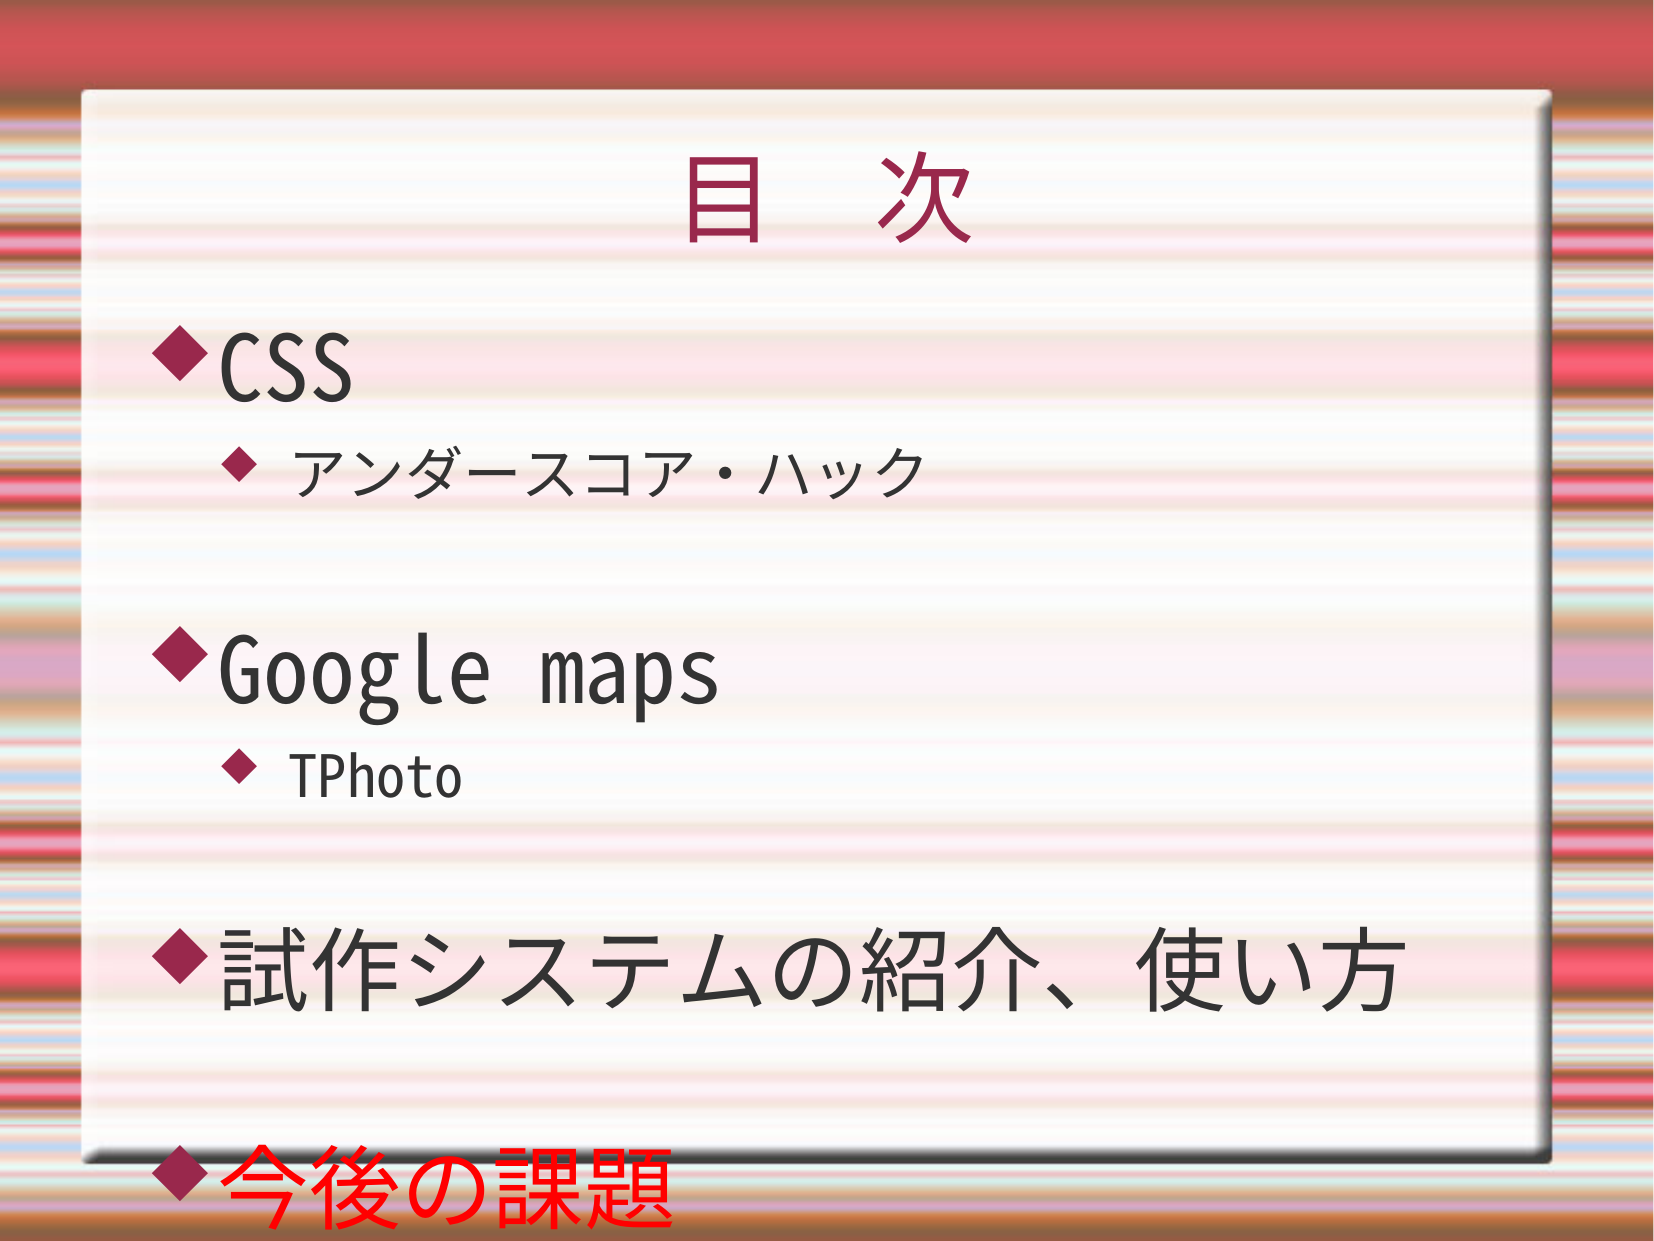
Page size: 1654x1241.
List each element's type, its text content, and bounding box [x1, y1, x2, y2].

title 目 次 [118, 117, 1531, 266]
picture [0, 0, 1654, 1241]
list CSS アンダースコア・ハック Google maps TPhoto 試作システムの紹介、使い方 今後の課題 [134, 295, 1516, 1133]
